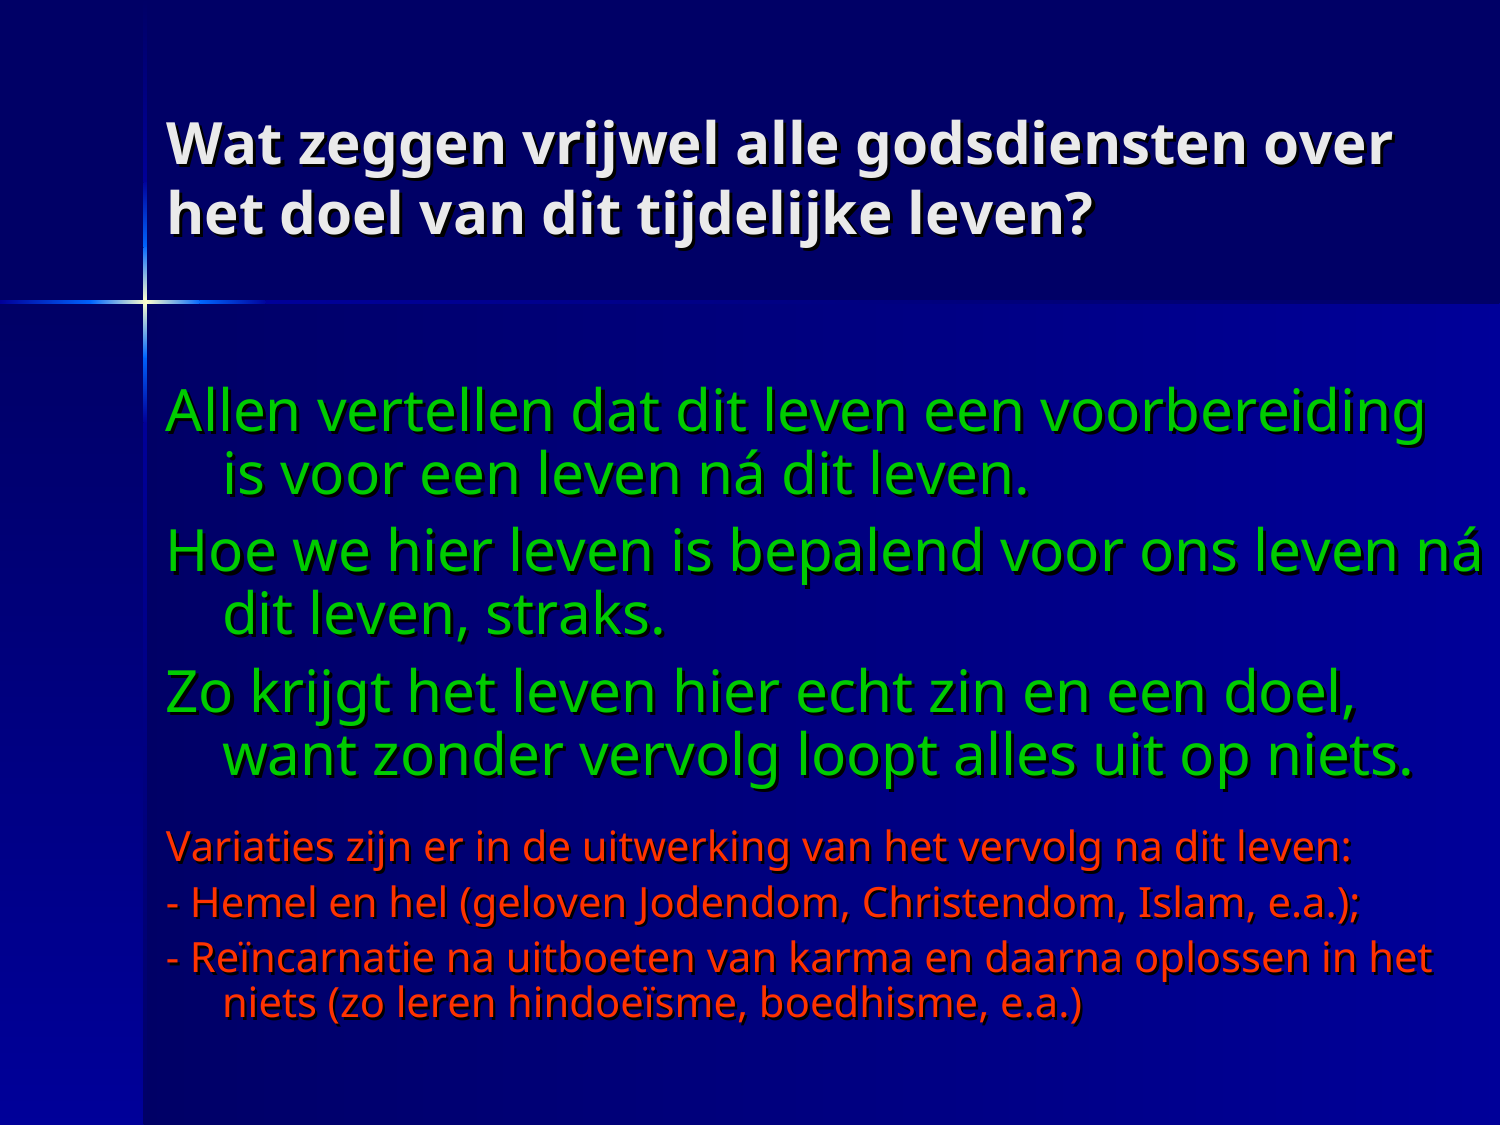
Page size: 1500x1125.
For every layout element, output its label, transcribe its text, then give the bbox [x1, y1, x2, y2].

list Allen vertellen dat dit leven een voorbereiding is voor een leven ná dit leven. Hoe we hier leven is bepalend voor ons leven ná dit leven, straks. Zo krijgt het leven hier echt zin en een doel, want zonder vervolg loopt alles uit op niets. Variaties zijn er in de uitwerking van het vervolg na dit leven: - Hemel en hel (geloven Jodendom, Christendom, Islam, e.a.); - Reïncarnatie na uitboeten van karma en daarna oplossen in het niets (zo leren hindoeïsme, boedhisme, e.a.) [151, 373, 1500, 1055]
title Wat zeggen vrijwel alle godsdiensten over het doel van dit tijdelijke leven? [151, 0, 1500, 352]
